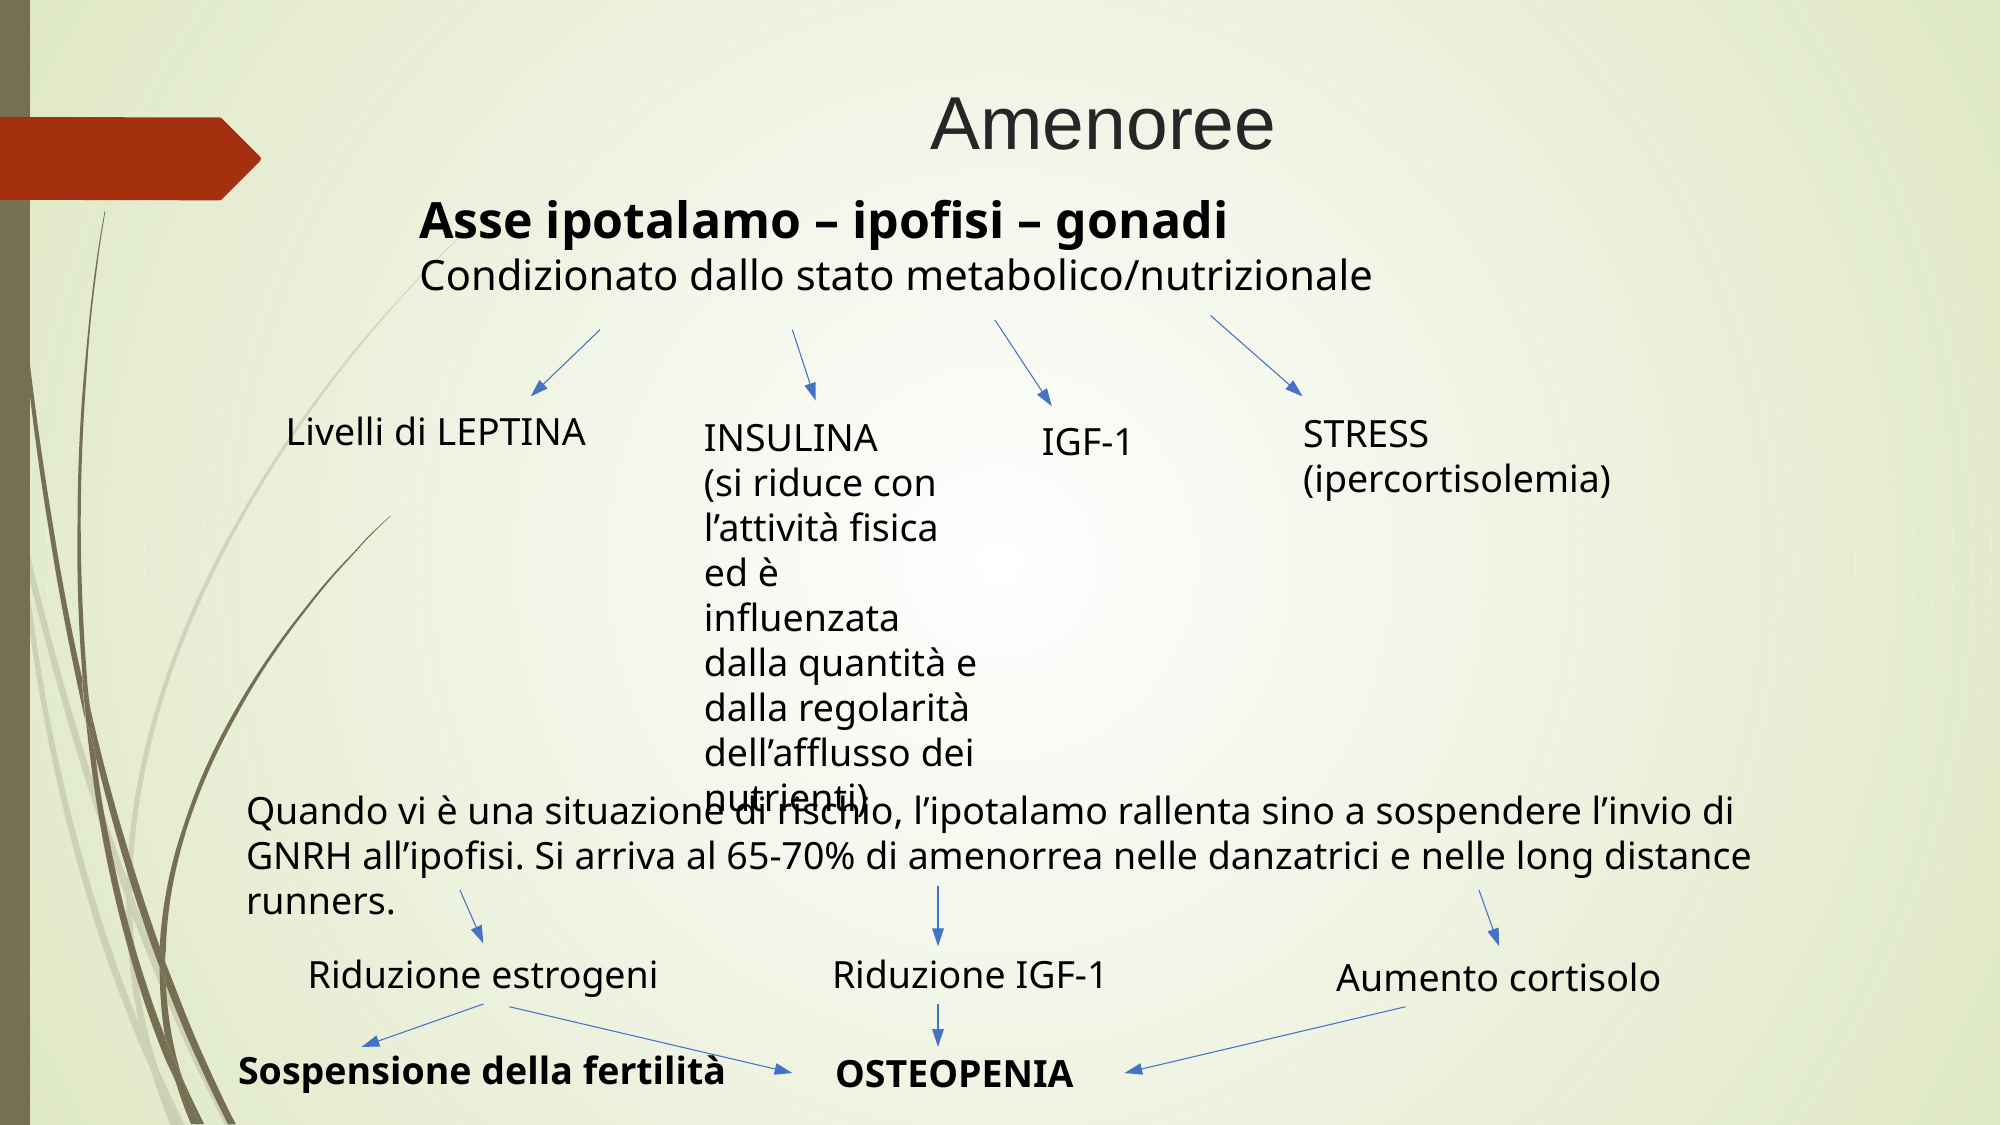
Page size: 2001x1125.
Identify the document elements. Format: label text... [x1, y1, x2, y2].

text_box IGF-1 [1026, 410, 1152, 472]
text_box Asse ipotalamo – ipofisi – gonadi Condizionato dallo stato metabolico/nutrizionale [404, 181, 1617, 308]
text_box Livelli di LEPTINA [270, 400, 627, 462]
text_box Aumento cortisolo [1321, 946, 1665, 1007]
text_box INSULINA (si riduce con l’attività fisica ed è influenzata dalla quantità e dalla regolarità dell’afflusso dei nutrienti) [688, 406, 997, 779]
text_box Riduzione estrogeni [292, 943, 661, 1004]
text_box Sospensione della fertilità [223, 1039, 708, 1101]
title Amenoree [372, 67, 1835, 182]
text_box OSTEOPENIA [820, 1042, 1108, 1104]
text_box Riduzione IGF-1 [817, 943, 1125, 1004]
text_box Quando vi è una situazione di rischio, l’ipotalamo rallenta sino a sospendere l’invio di GNRH all’ipofisi. Si arriva al 65-70% di amenorrea nelle danzatrici e nelle long distance runners. [231, 779, 1823, 886]
text_box STRESS (ipercortisolemia) [1288, 402, 1617, 509]
